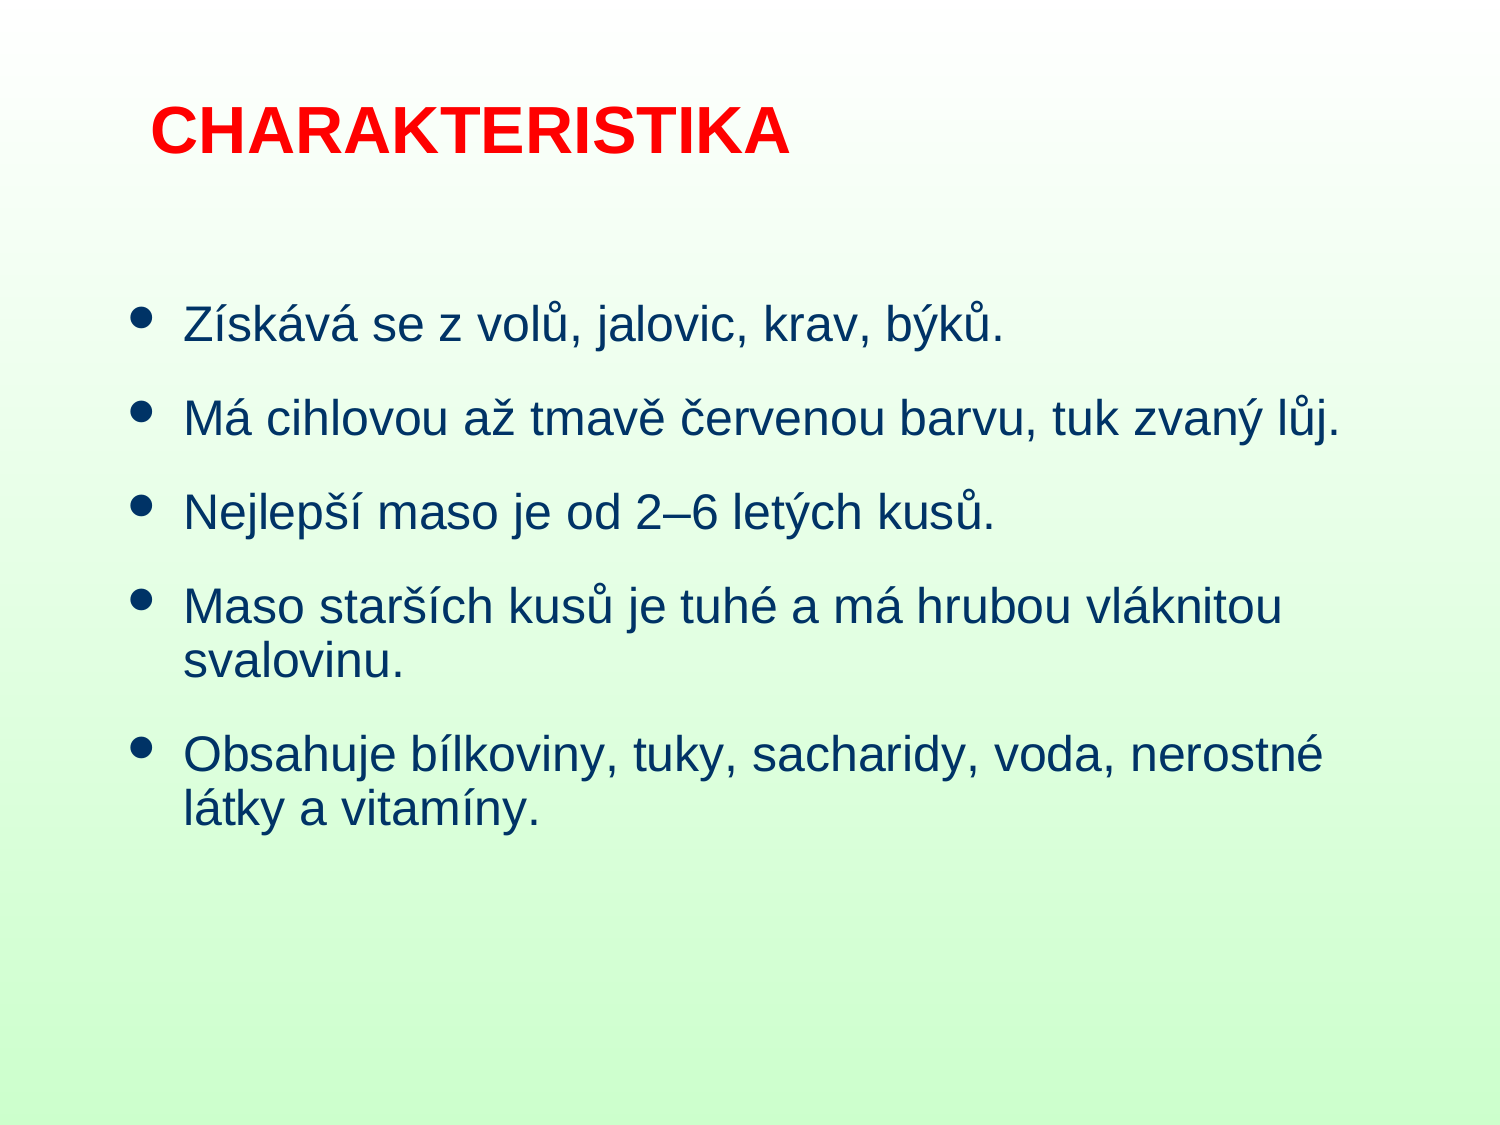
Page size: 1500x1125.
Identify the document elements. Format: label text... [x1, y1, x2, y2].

list Získává se z volů, jalovic, krav, býků. Má cihlovou až tmavě červenou barvu, tuk zvaný lůj. Nejlepší maso je od 2–6 letých kusů. Maso starších kusů je tuhé a má hrubou vláknitou svalovinu. Obsahuje bílkoviny, tuky, sacharidy, voda, nerostné látky a vitamíny. [112, 290, 1375, 987]
title CHARAKTERISTIKA [100, 11, 1377, 176]
